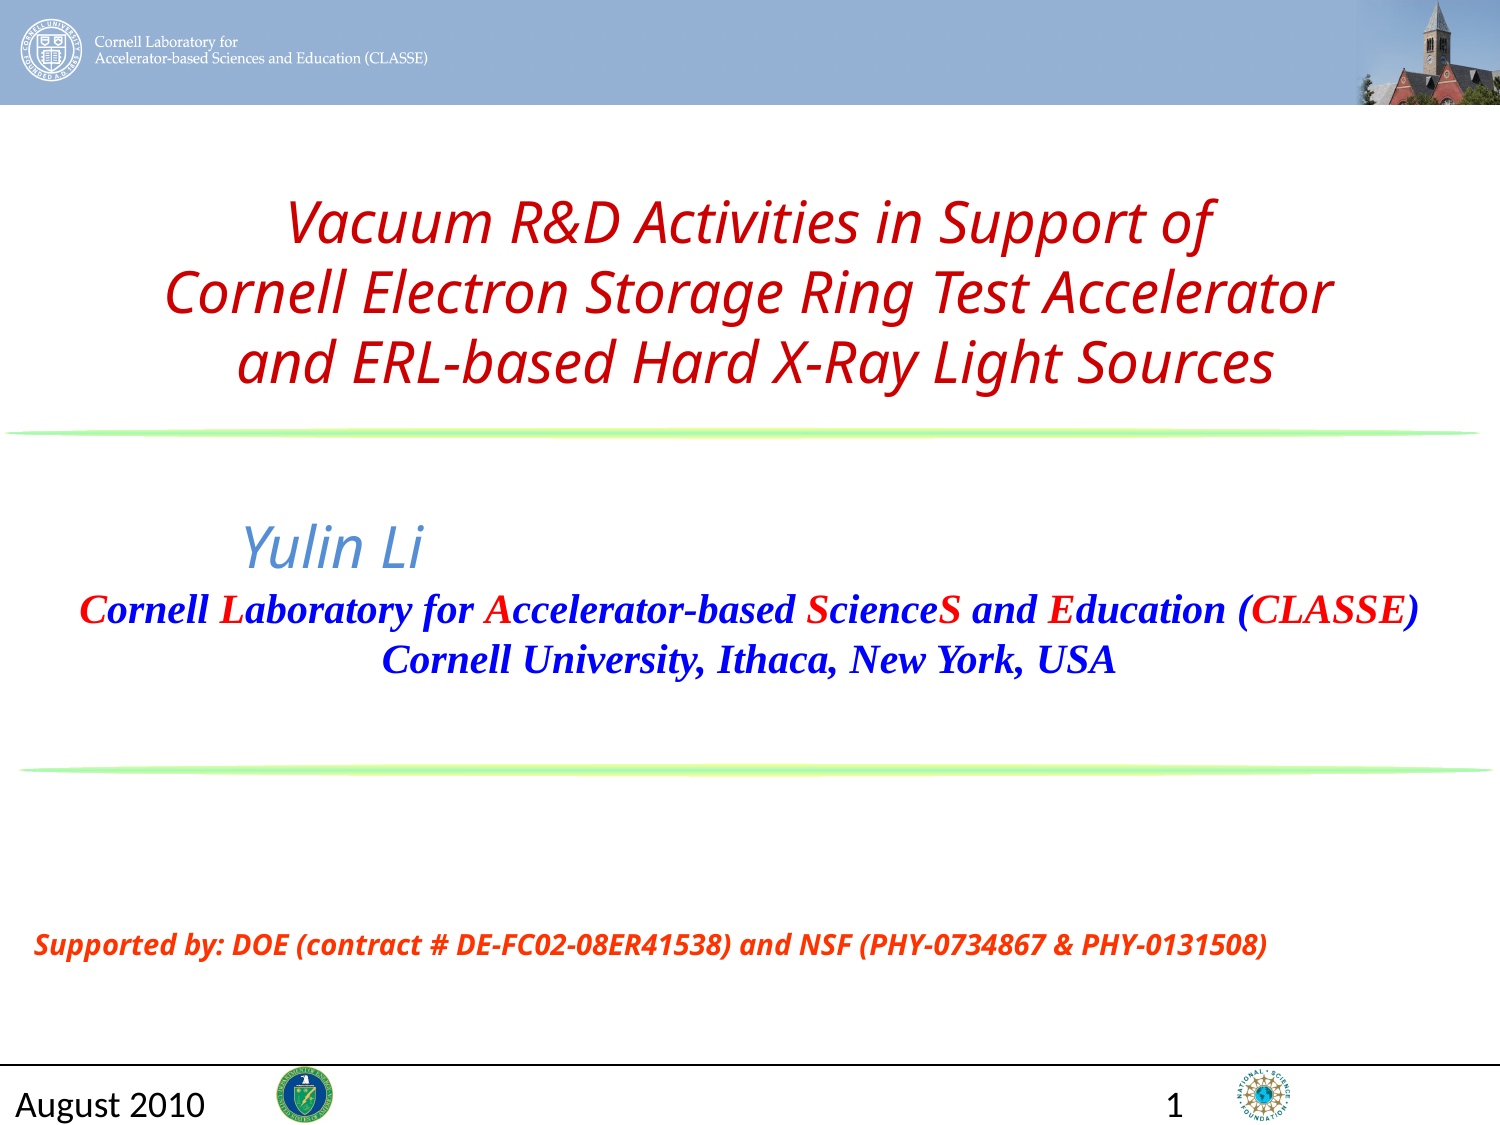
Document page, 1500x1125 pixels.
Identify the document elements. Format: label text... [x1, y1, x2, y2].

text_box Supported by: DOE (contract # DE-FC02-08ER41538) and NSF (PHY-0734867 & PHY-0131508) [18, 911, 1469, 969]
picture [0, 0, 1500, 105]
slide_number August 2010 [0, 1065, 350, 1125]
slide_number <number> [1149, 1065, 1500, 1125]
title Vacuum R&D Activities in Support of Cornell Electron Storage Ring Test Accelerator and ERL-based Hard X-Ray Light Sources [56, 170, 1456, 420]
text_box [4, 427, 1480, 439]
text_box [18, 763, 1494, 777]
text_box Cornell Laboratory for Accelerator-based ScienceS and Education (CLASSE) Cornell University, Ithaca, New York, USA [24, 567, 1475, 690]
